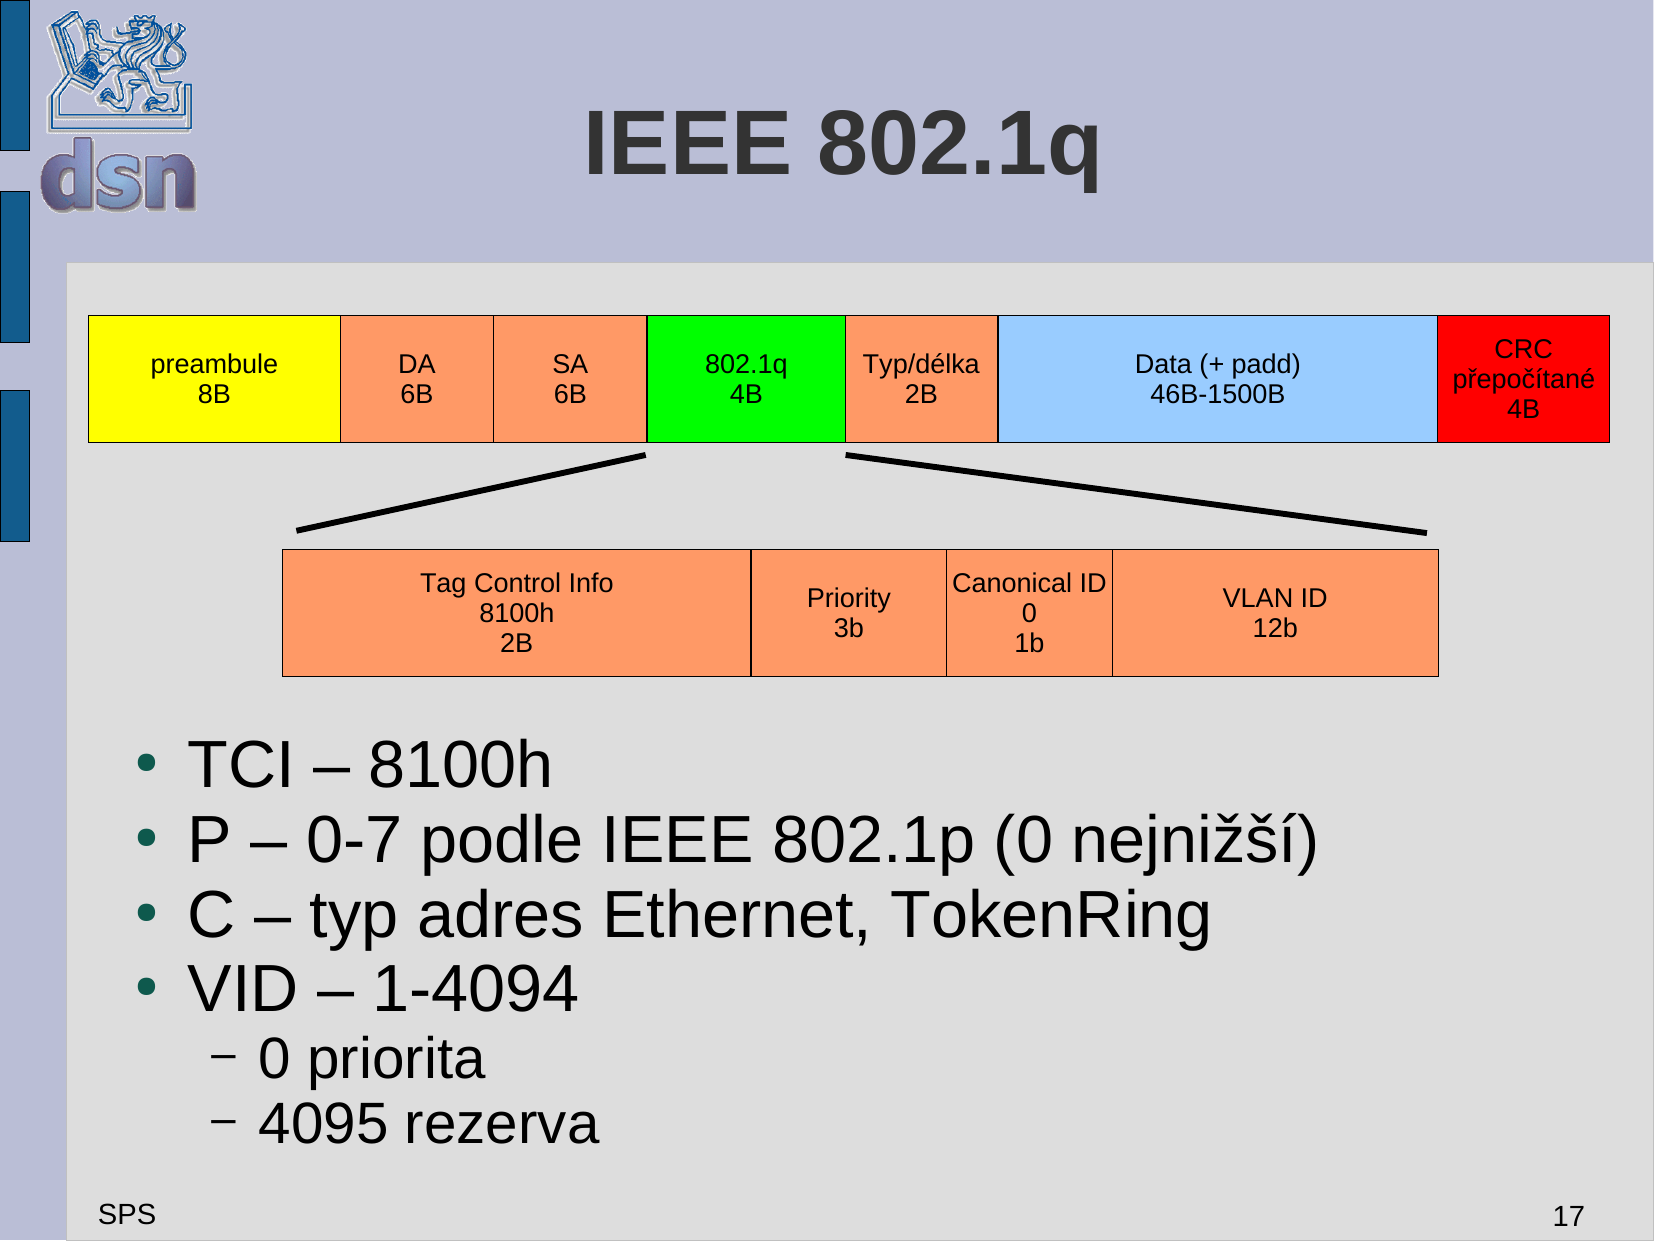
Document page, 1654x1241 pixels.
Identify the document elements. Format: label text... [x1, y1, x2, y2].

text_box Typ/délka 2B [846, 315, 998, 443]
text_box Canonical ID 0 1b [946, 549, 1112, 677]
picture [10, 10, 223, 230]
list TCI – 8100h P – 0-7 podle IEEE 802.1p (0 nejnižší) C – typ adres Ethernet, TokenRing VID – 1-4094 0 priorita 4095 rezerva [116, 727, 1530, 1159]
text_box preambule 8B [88, 315, 341, 443]
text_box 802.1q 4B [647, 315, 846, 443]
text_box Data (+ padd) 46B-1500B [998, 315, 1437, 443]
title IEEE 802.1q [210, 39, 1478, 247]
text_box VLAN ID 12b [1112, 549, 1439, 677]
text_box Priority 3b [751, 549, 946, 677]
text_box DA 6B [341, 315, 493, 443]
text_box CRC přepočítané 4B [1437, 315, 1610, 443]
text_box Tag Control Info 8100h 2B [282, 549, 751, 677]
text_box SA 6B [493, 315, 647, 443]
